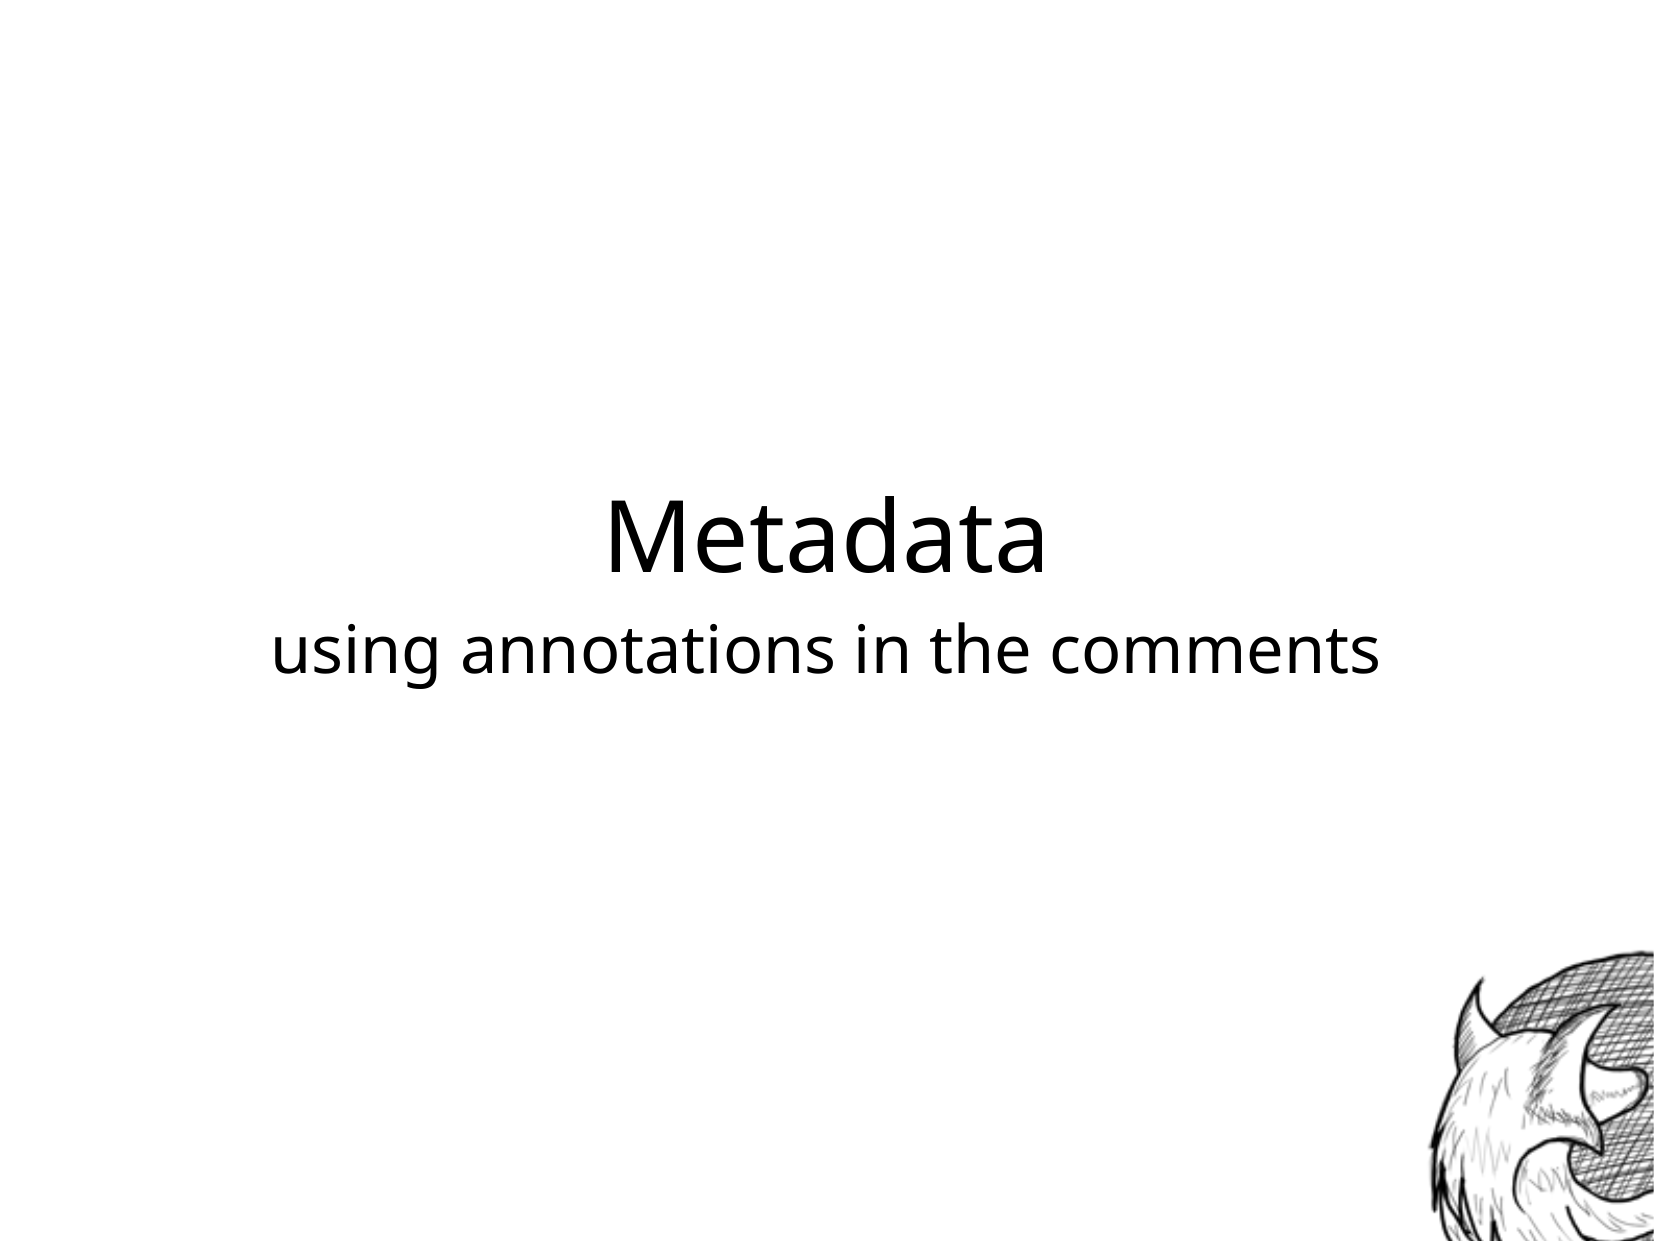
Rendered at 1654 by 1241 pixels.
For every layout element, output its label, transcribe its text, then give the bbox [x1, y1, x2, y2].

subtitle Metadata using annotations in the comments [82, 56, 1571, 1102]
picture [1386, 915, 1654, 1241]
